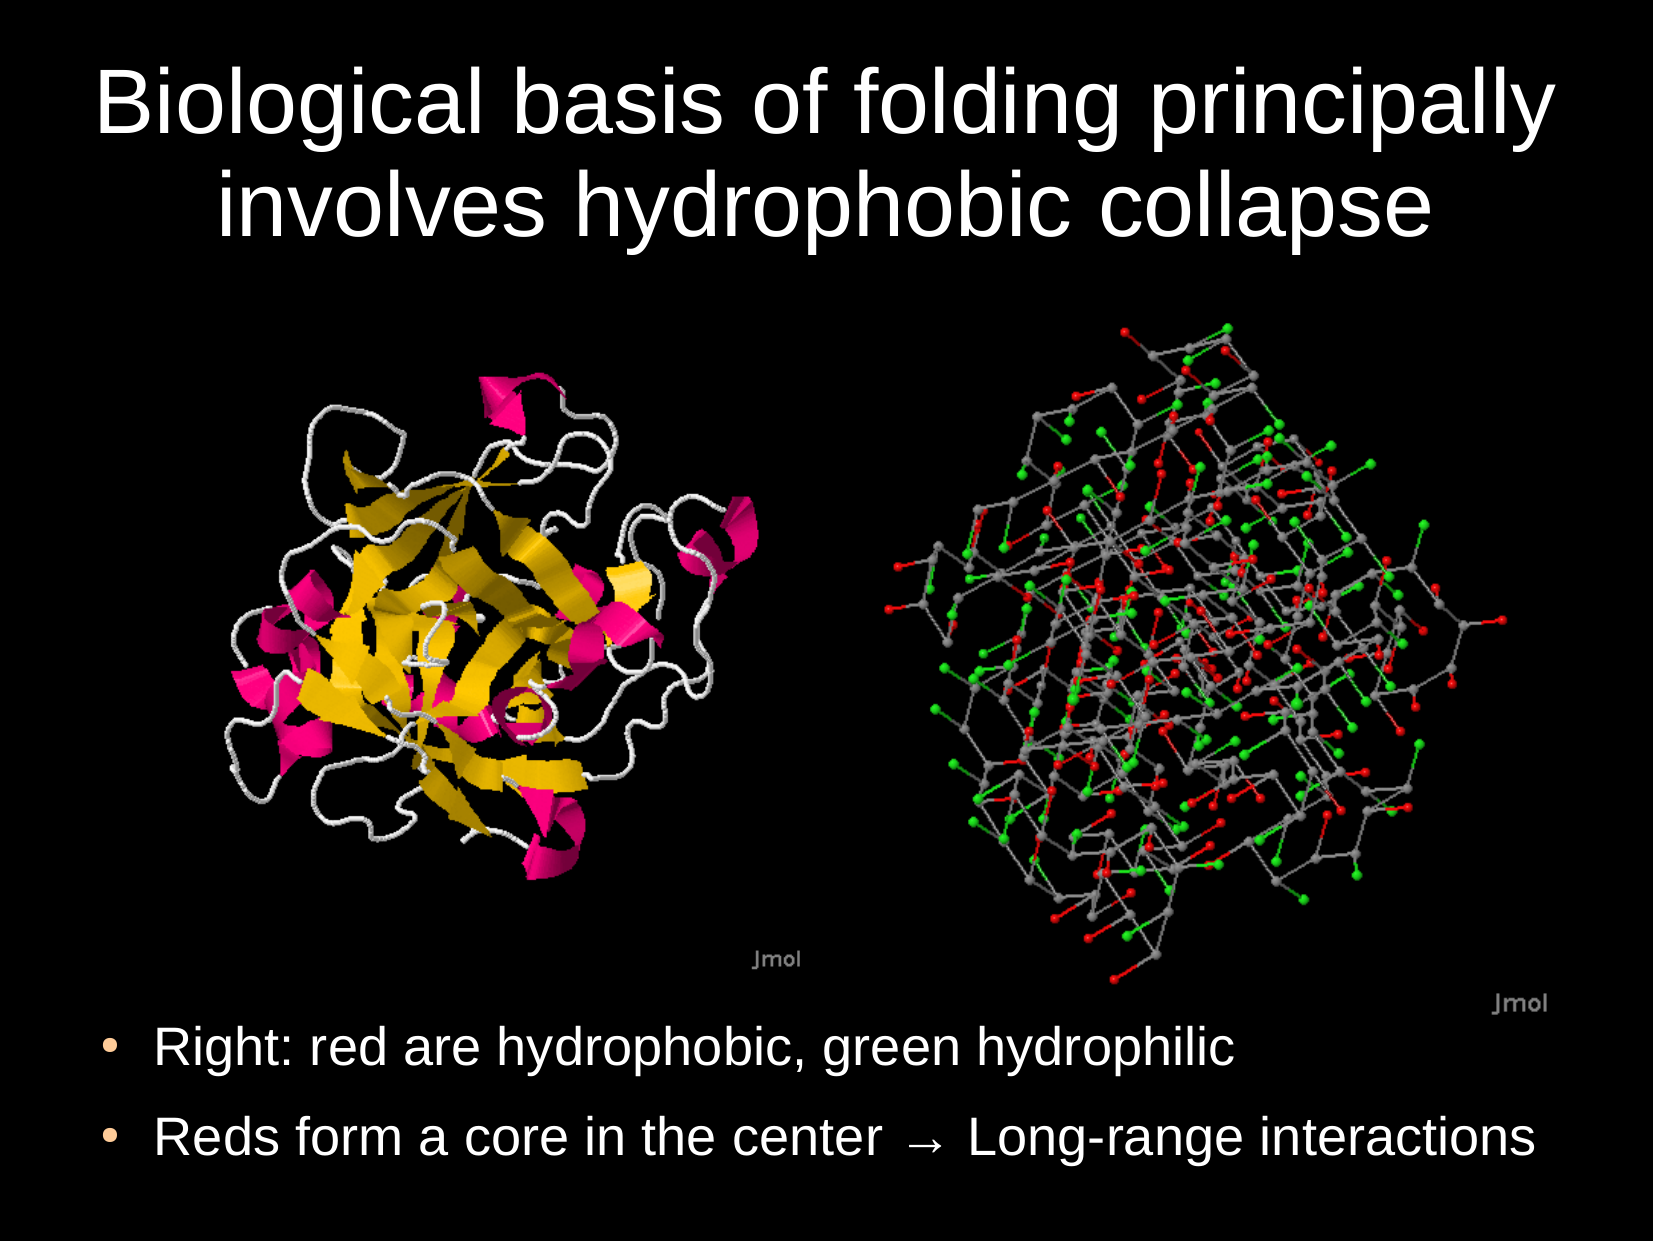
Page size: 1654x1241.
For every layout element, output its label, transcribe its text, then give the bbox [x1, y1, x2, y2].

title Biological basis of folding principally involves hydrophobic collapse [82, 50, 1571, 256]
list Right: red are hydrophobic, green hydrophilic Reds form a core in the center → Long-range interactions [82, 1016, 1571, 1204]
picture [142, 255, 1556, 1018]
